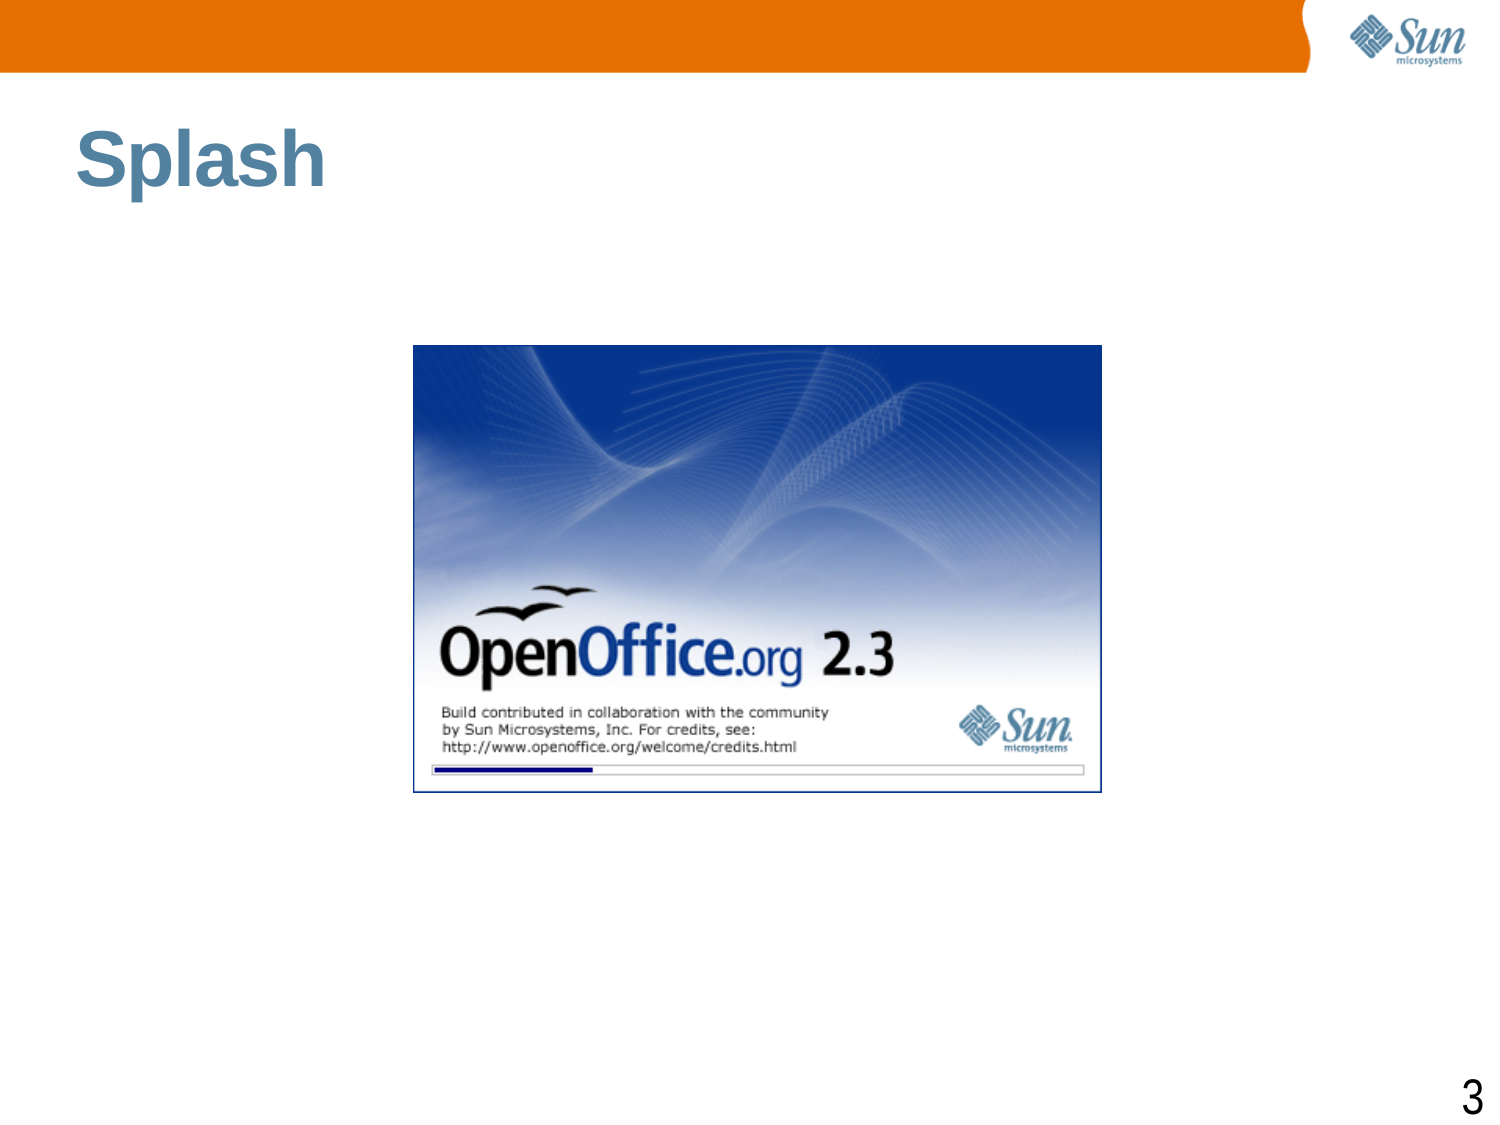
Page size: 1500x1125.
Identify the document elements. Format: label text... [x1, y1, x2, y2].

picture [0, 0, 1500, 75]
title Splash [75, 122, 1438, 228]
picture [413, 345, 1102, 793]
